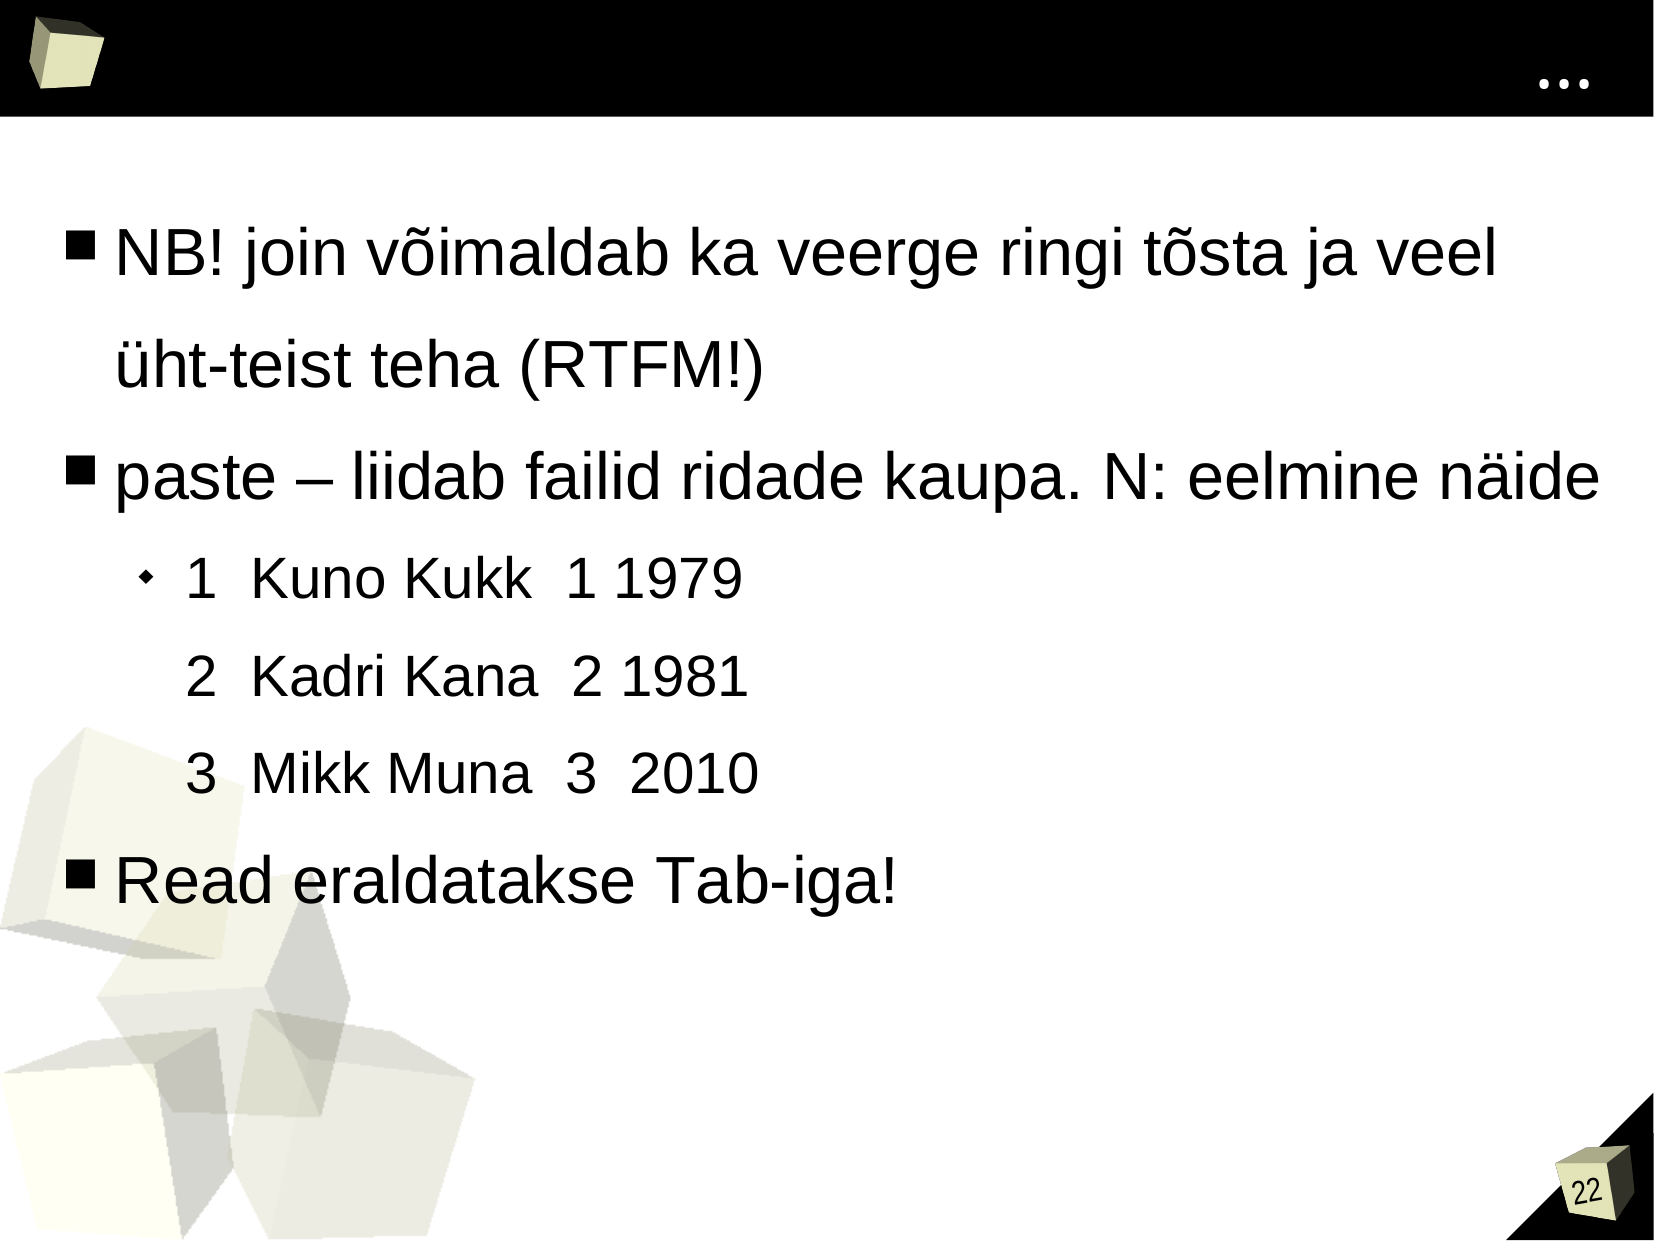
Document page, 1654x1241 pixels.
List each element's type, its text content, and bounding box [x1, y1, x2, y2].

title ... [118, 0, 1595, 119]
picture [0, 726, 477, 1241]
list NB! join võimaldab ka veerge ringi tõsta ja veel üht-teist teha (RTFM!) paste – liidab failid ridade kaupa. N: eelmine näide 1 Kuno Kukk 1 1979 2 Kadri Kana 2 1981 3 Mikk Muna 3 2010 Read eraldatakse Tab-iga! [44, 177, 1611, 1214]
